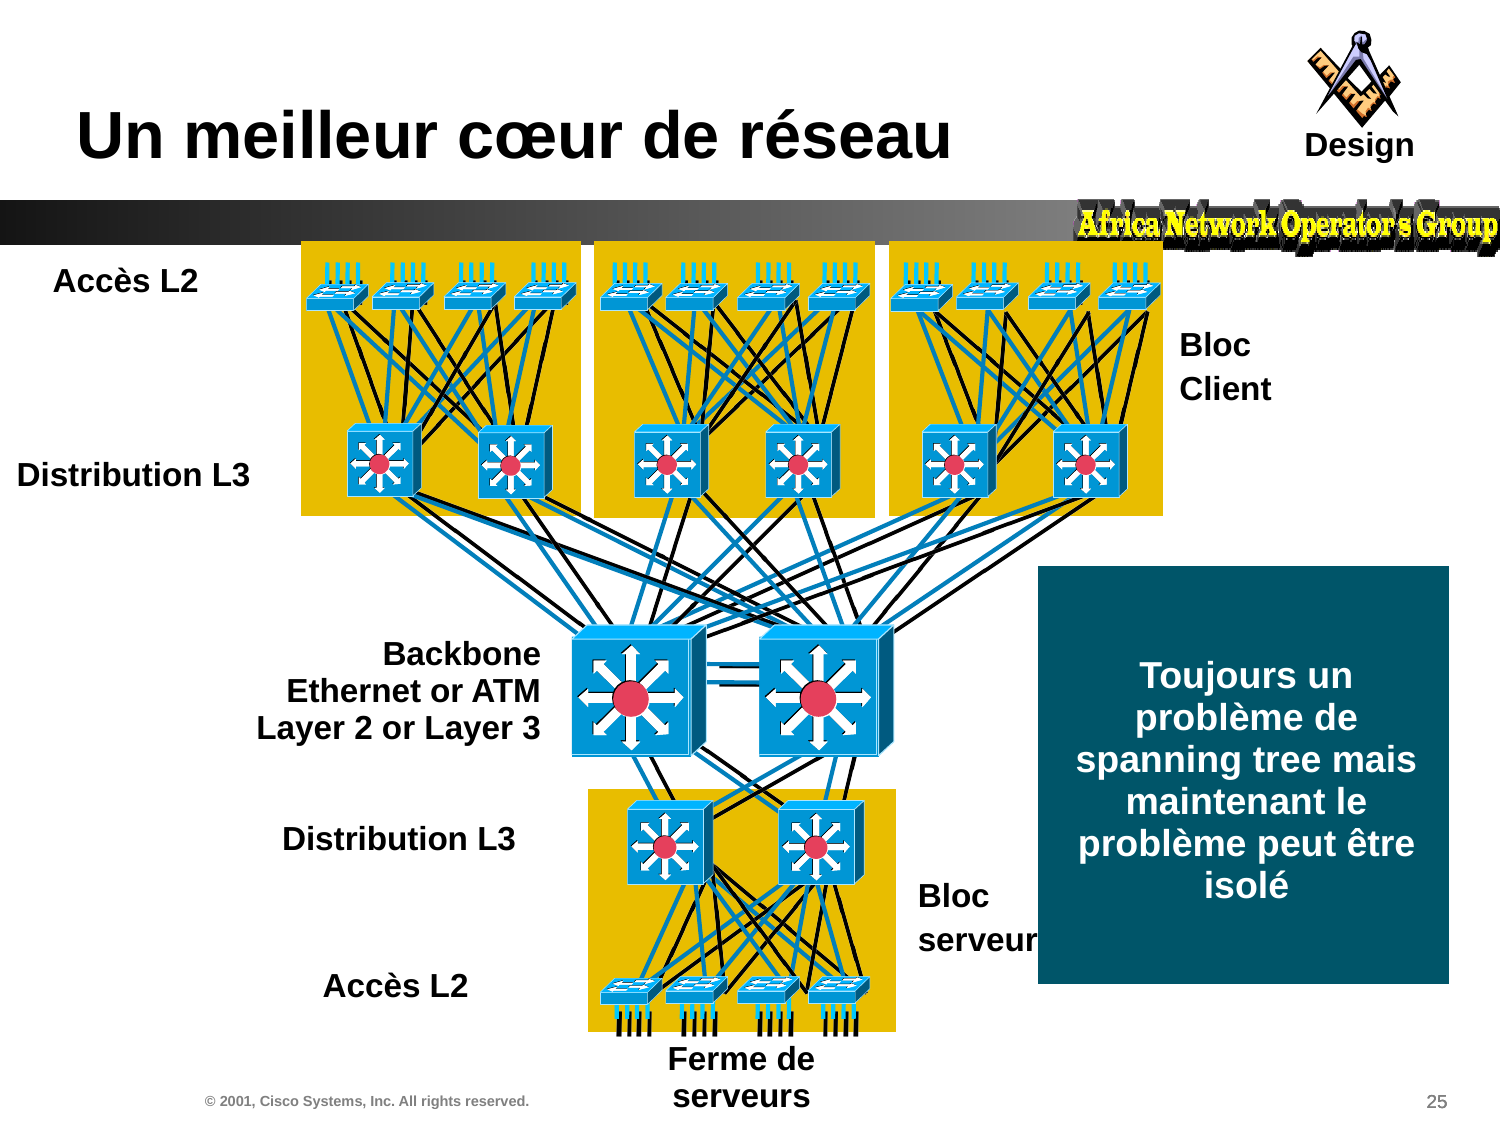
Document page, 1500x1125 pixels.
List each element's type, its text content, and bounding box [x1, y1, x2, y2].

text_box [348, 311, 388, 353]
picture [771, 437, 826, 492]
text_box [753, 393, 785, 421]
picture [665, 976, 679, 991]
picture [778, 800, 787, 808]
text_box [825, 886, 858, 976]
text_box [588, 789, 680, 1032]
picture [571, 624, 591, 631]
picture [1039, 293, 1054, 297]
text_box [684, 1004, 692, 1032]
text_box [768, 917, 779, 926]
text_box [449, 393, 457, 402]
text_box [474, 378, 491, 415]
text_box [765, 348, 785, 371]
text_box [763, 945, 789, 976]
text_box [838, 789, 896, 1032]
text_box [999, 387, 1013, 419]
text_box [1014, 498, 1066, 516]
picture [455, 293, 469, 297]
text_box Distribution L3 [5, 448, 294, 500]
text_box [801, 498, 818, 518]
picture [1307, 29, 1402, 118]
text_box [828, 789, 844, 800]
text_box [750, 311, 779, 353]
text_box [700, 885, 716, 937]
picture [748, 986, 763, 991]
text_box [815, 311, 849, 424]
picture [316, 294, 332, 298]
text_box [748, 377, 757, 386]
text_box [715, 391, 744, 423]
picture [844, 284, 860, 288]
picture [753, 980, 784, 987]
text_box [450, 310, 479, 363]
text_box [992, 310, 1007, 325]
picture [634, 424, 641, 432]
picture [807, 283, 821, 311]
text_box [727, 881, 753, 904]
text_box [1007, 321, 1036, 367]
picture [562, 282, 577, 310]
text_box [514, 310, 550, 425]
text_box [693, 345, 706, 358]
picture [483, 438, 538, 493]
picture [1109, 293, 1124, 297]
picture [710, 808, 714, 882]
text_box [332, 311, 383, 423]
text_box [716, 884, 742, 914]
text_box [689, 356, 705, 416]
text_box [663, 948, 700, 983]
text_box Backbone Ethernet or ATM Layer 2 or Layer 3 [243, 625, 555, 753]
picture [765, 424, 773, 432]
picture [648, 283, 663, 311]
picture [702, 284, 717, 288]
text_box [535, 310, 541, 317]
picture [927, 437, 982, 492]
picture [890, 284, 903, 298]
picture [938, 284, 954, 312]
text_box [301, 241, 581, 516]
text_box [650, 311, 689, 344]
text_box [406, 381, 420, 416]
picture [636, 977, 651, 983]
picture [600, 978, 613, 992]
text_box [1084, 369, 1102, 424]
text_box [795, 953, 809, 986]
text_box [968, 421, 1053, 516]
text_box [465, 394, 490, 425]
text_box [687, 501, 707, 518]
text_box [1107, 320, 1143, 424]
text_box [715, 311, 743, 351]
text_box [742, 349, 753, 364]
text_box [645, 885, 694, 978]
text_box [706, 381, 732, 412]
text_box [1045, 380, 1052, 388]
picture [702, 977, 718, 981]
text_box [739, 914, 749, 924]
picture [460, 287, 490, 293]
text_box [846, 1004, 853, 1032]
text_box [1003, 374, 1019, 391]
text_box [774, 886, 805, 919]
text_box [1099, 345, 1118, 399]
picture [927, 284, 942, 289]
text_box [836, 1004, 843, 1032]
picture [1120, 424, 1129, 498]
text_box [452, 410, 478, 437]
text_box Accès L2 [311, 959, 572, 1011]
picture [408, 283, 424, 288]
text_box [528, 500, 560, 516]
picture [807, 976, 821, 1004]
text_box [718, 900, 731, 925]
text_box [767, 789, 825, 800]
text_box [1021, 391, 1032, 403]
text_box [511, 499, 533, 516]
text_box [503, 310, 531, 349]
text_box [697, 498, 723, 518]
text_box [1077, 321, 1090, 354]
text_box [488, 343, 500, 365]
picture [306, 284, 319, 298]
text_box [668, 498, 687, 518]
picture [636, 283, 652, 288]
text_box [706, 950, 720, 976]
text_box [433, 372, 446, 389]
text_box [771, 935, 793, 965]
text_box [650, 989, 681, 1032]
text_box Bloc Client [1167, 317, 1386, 449]
text_box [484, 310, 497, 346]
picture [856, 976, 871, 1004]
text_box [410, 367, 426, 386]
picture [1004, 296, 1019, 310]
text_box [815, 955, 840, 976]
text_box [914, 498, 955, 516]
text_box [414, 310, 443, 360]
picture [784, 815, 848, 879]
picture [1146, 296, 1161, 310]
text_box [941, 320, 981, 361]
text_box [714, 798, 778, 898]
text_box [780, 927, 795, 942]
text_box [808, 406, 815, 424]
picture [819, 987, 833, 991]
text_box [948, 500, 973, 516]
picture [785, 296, 800, 311]
text_box [1059, 367, 1078, 391]
text_box [981, 372, 997, 424]
text_box [422, 408, 444, 438]
text_box Accès L2 [41, 254, 302, 306]
text_box [1050, 498, 1087, 516]
picture [697, 685, 708, 758]
text_box [456, 381, 467, 396]
picture [551, 283, 567, 287]
text_box [1067, 384, 1084, 419]
text_box [741, 384, 751, 392]
text_box [715, 983, 757, 1032]
text_box [394, 310, 408, 356]
text_box [721, 922, 739, 940]
text_box [1081, 351, 1093, 372]
text_box [760, 329, 782, 360]
text_box [422, 418, 515, 516]
title Un meilleur cœur de réseau [62, 41, 1313, 180]
text_box [754, 906, 763, 913]
picture [342, 285, 357, 289]
text_box [799, 942, 811, 956]
text_box [694, 311, 709, 347]
text_box [594, 241, 875, 518]
text_box [695, 1004, 702, 1032]
picture [352, 436, 408, 491]
text_box [826, 1004, 833, 1032]
text_box [756, 368, 766, 380]
picture [1070, 180, 1500, 275]
text_box [729, 373, 739, 383]
text_box [806, 325, 827, 381]
text_box [452, 374, 459, 383]
picture [633, 815, 697, 879]
picture [530, 286, 560, 293]
text_box [1026, 378, 1038, 394]
text_box [619, 1005, 627, 1032]
picture [1028, 282, 1044, 297]
text_box [1004, 342, 1028, 383]
text_box [786, 903, 802, 932]
text_box [654, 789, 670, 800]
picture [956, 282, 971, 297]
text_box [671, 909, 699, 961]
picture [346, 423, 354, 497]
text_box [1049, 388, 1060, 400]
picture [967, 293, 982, 297]
text_box [1043, 318, 1072, 370]
text_box [491, 362, 509, 425]
text_box [704, 936, 717, 952]
picture [388, 286, 418, 293]
text_box [998, 400, 1026, 436]
picture [713, 283, 729, 311]
text_box [765, 498, 795, 518]
text_box [712, 328, 735, 365]
text_box [760, 1004, 767, 1032]
picture [600, 283, 612, 297]
text_box [743, 955, 774, 976]
picture [322, 288, 351, 295]
text_box [803, 311, 831, 338]
text_box [541, 499, 576, 516]
picture [545, 425, 554, 499]
text_box [747, 924, 754, 932]
picture [480, 283, 496, 288]
picture [716, 976, 729, 1004]
text_box [1058, 400, 1080, 424]
text_box [460, 335, 482, 372]
text_box [442, 358, 454, 377]
text_box [771, 1004, 778, 1032]
text_box [466, 360, 485, 386]
text_box [788, 332, 800, 353]
text_box [640, 1005, 647, 1032]
text_box [1073, 310, 1087, 328]
picture [879, 624, 895, 758]
picture [1002, 282, 1019, 288]
text_box [1096, 318, 1125, 357]
text_box [705, 1004, 712, 1032]
text_box [987, 319, 1002, 363]
text_box [393, 351, 405, 369]
text_box [411, 333, 435, 377]
text_box [925, 312, 936, 322]
text_box [711, 358, 726, 372]
text_box [725, 942, 756, 984]
text_box [657, 328, 688, 389]
picture [640, 437, 695, 492]
text_box [710, 399, 779, 518]
text_box [409, 396, 433, 423]
text_box [801, 887, 820, 945]
picture [737, 976, 751, 991]
text_box Design [1292, 118, 1428, 170]
text_box [762, 925, 772, 936]
text_box Bloc serveur [904, 867, 1052, 1001]
picture [792, 990, 800, 1004]
picture [491, 282, 507, 310]
text_box [705, 407, 720, 424]
text_box [949, 341, 980, 412]
text_box [733, 361, 746, 375]
text_box [1035, 366, 1047, 382]
text_box [355, 331, 387, 408]
picture [676, 986, 691, 991]
text_box [723, 932, 746, 964]
text_box [630, 1005, 636, 1032]
text_box [760, 793, 778, 807]
picture [856, 283, 871, 311]
picture [1076, 282, 1091, 310]
text_box [1046, 414, 1060, 424]
picture [1098, 282, 1112, 297]
text_box [683, 962, 702, 976]
picture [1043, 287, 1074, 293]
picture [824, 981, 854, 987]
text_box [924, 319, 976, 424]
picture [665, 283, 679, 297]
text_box [428, 386, 439, 399]
text_box [773, 363, 792, 399]
picture [737, 283, 751, 297]
text_box [401, 497, 431, 516]
text_box [784, 311, 798, 335]
text_box [442, 400, 452, 410]
text_box [1053, 343, 1075, 379]
text_box [707, 369, 721, 397]
text_box [633, 311, 683, 423]
text_box [764, 379, 795, 417]
picture [821, 800, 865, 886]
text_box [792, 989, 823, 1032]
picture [767, 646, 870, 749]
picture [579, 646, 682, 749]
text_box [762, 886, 788, 907]
picture [514, 282, 528, 297]
text_box [671, 789, 735, 801]
text_box [785, 506, 801, 518]
text_box [388, 366, 404, 423]
text_box Distribution L3 [270, 812, 572, 864]
text_box [889, 241, 1163, 516]
text_box [482, 310, 488, 318]
text_box [1038, 566, 1449, 984]
text_box [986, 359, 998, 375]
picture [988, 444, 997, 498]
picture [383, 292, 397, 297]
text_box [421, 501, 460, 516]
picture [774, 284, 789, 288]
text_box [781, 1004, 788, 1032]
text_box [1128, 310, 1145, 327]
text_box [812, 967, 825, 976]
picture [759, 626, 769, 639]
picture [354, 297, 369, 311]
picture [420, 282, 435, 310]
text_box [1042, 398, 1050, 406]
picture [832, 424, 841, 498]
picture [921, 424, 929, 498]
picture [525, 292, 539, 297]
text_box [997, 432, 1011, 454]
picture [701, 424, 710, 498]
picture [371, 282, 385, 310]
picture [443, 282, 457, 310]
text_box [791, 349, 809, 415]
text_box [1007, 412, 1038, 448]
text_box [1035, 404, 1045, 413]
text_box [753, 932, 764, 946]
text_box [817, 916, 837, 965]
text_box [506, 336, 525, 395]
picture [627, 800, 636, 809]
picture [650, 978, 663, 1005]
text_box Toujours un problème de spanning tree mais maintenant le problème peut être isolé [1055, 645, 1438, 913]
text_box Ferme de serveurs [598, 1032, 885, 1121]
text_box [714, 791, 749, 814]
picture [1058, 437, 1114, 492]
picture [844, 976, 860, 982]
